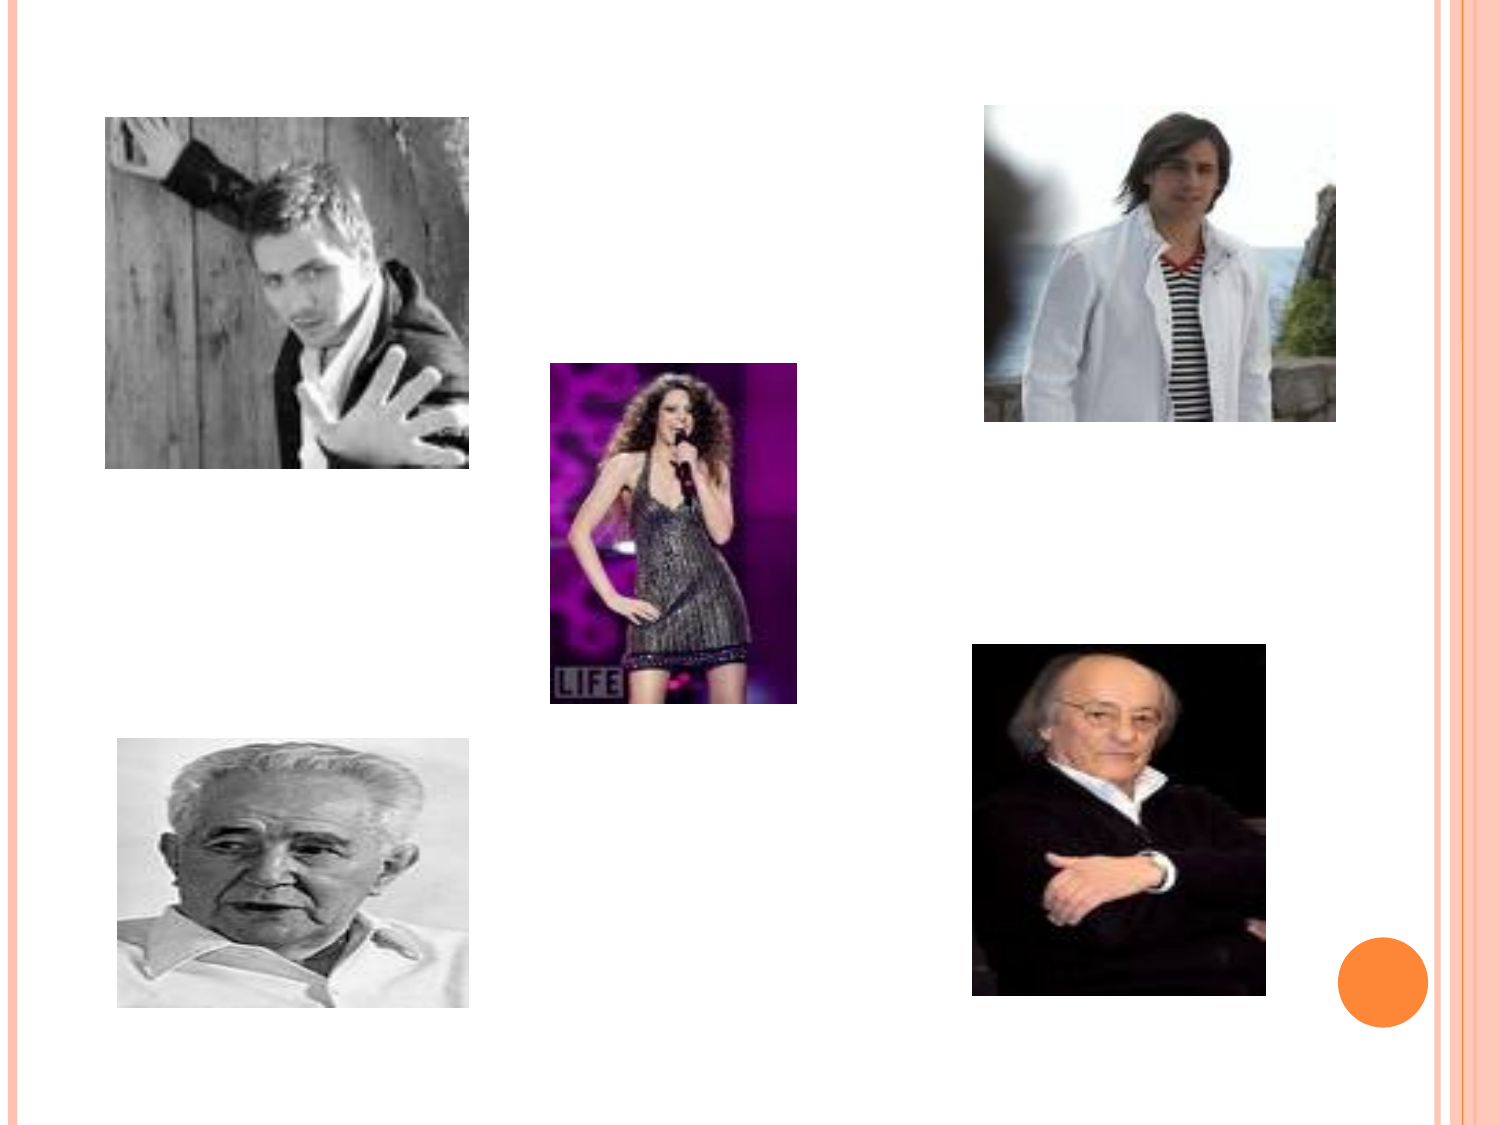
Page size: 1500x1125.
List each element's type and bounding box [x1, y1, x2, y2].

picture [984, 105, 1336, 422]
picture [117, 738, 469, 1008]
picture [105, 117, 469, 469]
picture [550, 363, 797, 704]
picture [972, 644, 1266, 997]
